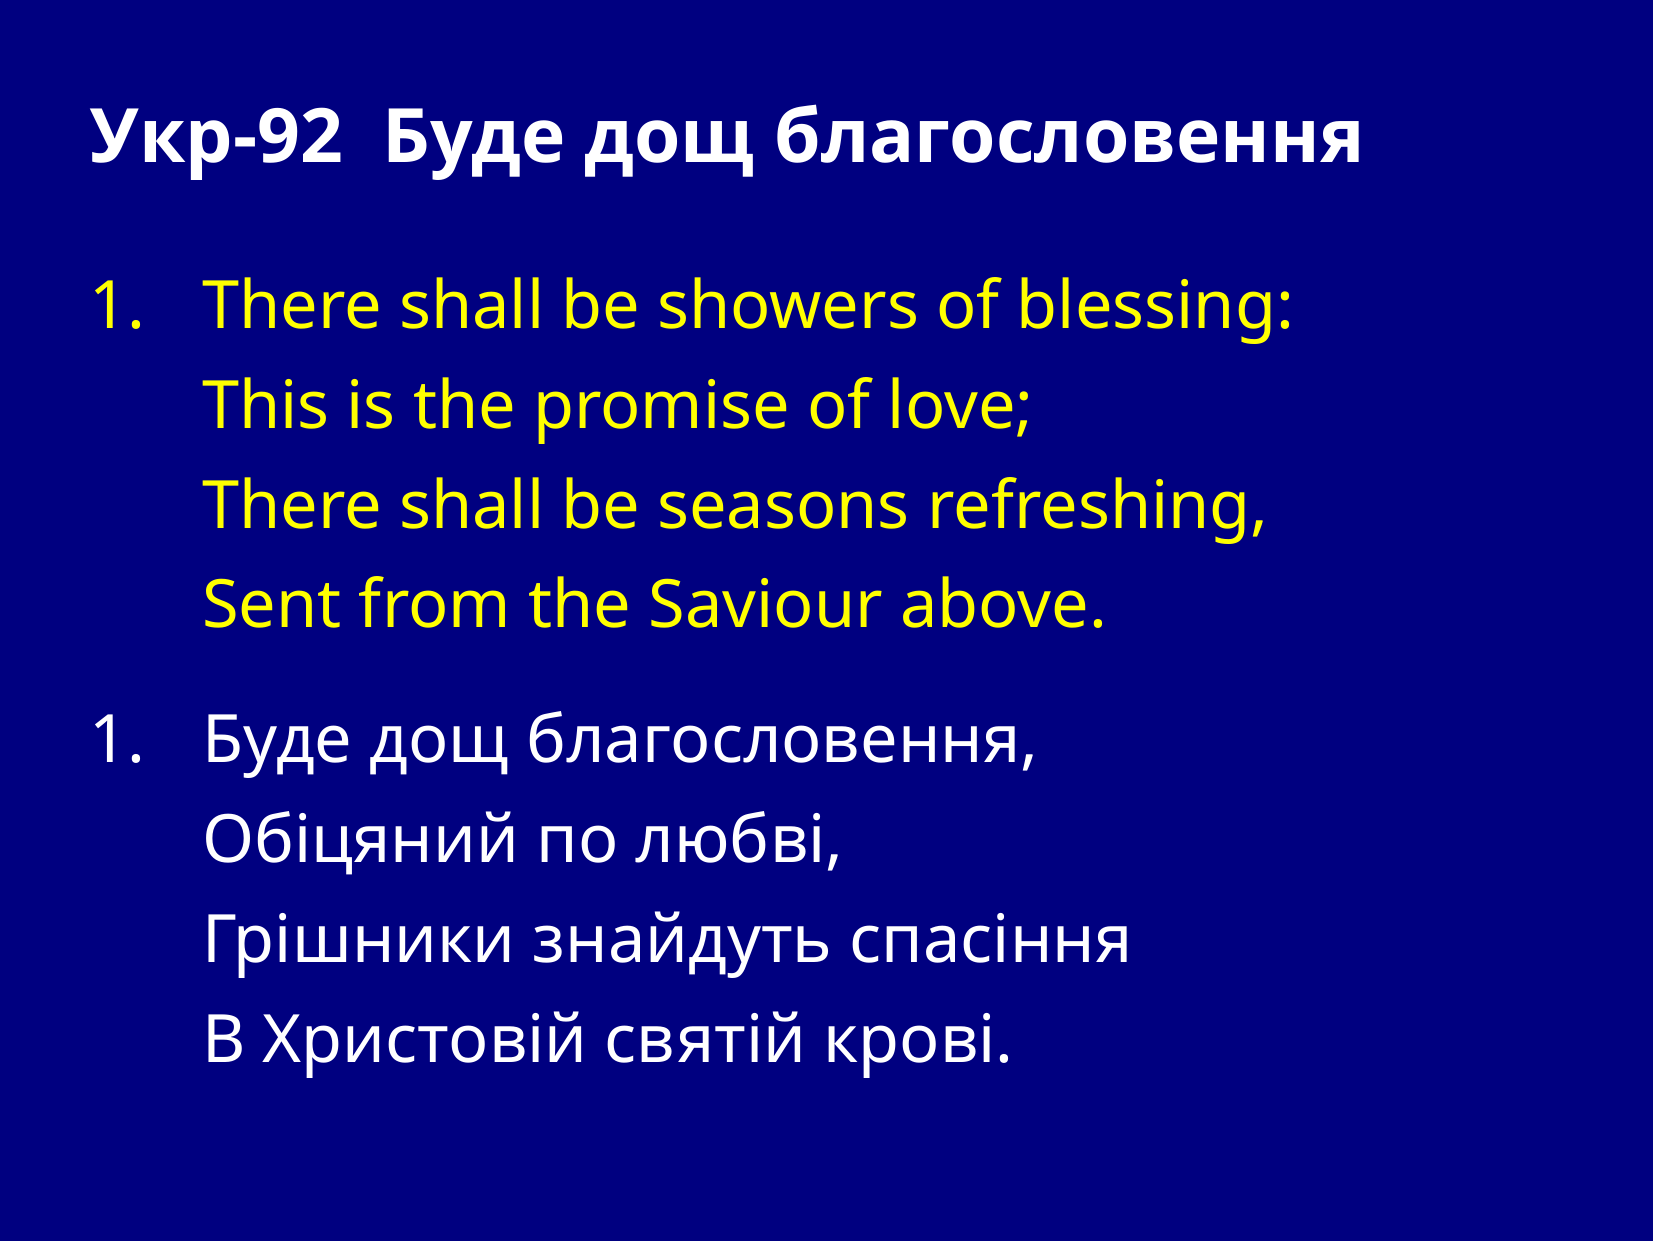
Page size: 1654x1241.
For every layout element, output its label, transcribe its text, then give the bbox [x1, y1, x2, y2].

text_box 1. There shall be showers of blessing: This is the promise of love; There shall be seasons refreshing, Sent from the Saviour above. [75, 188, 1576, 638]
text_box Укр-92 Буде дощ благословення [75, 75, 1576, 188]
text_box 1. Буде дощ благословення, Обіцяний по любві, Грішники знайдуть спасіння В Христовій святій крові. [75, 675, 1576, 1163]
